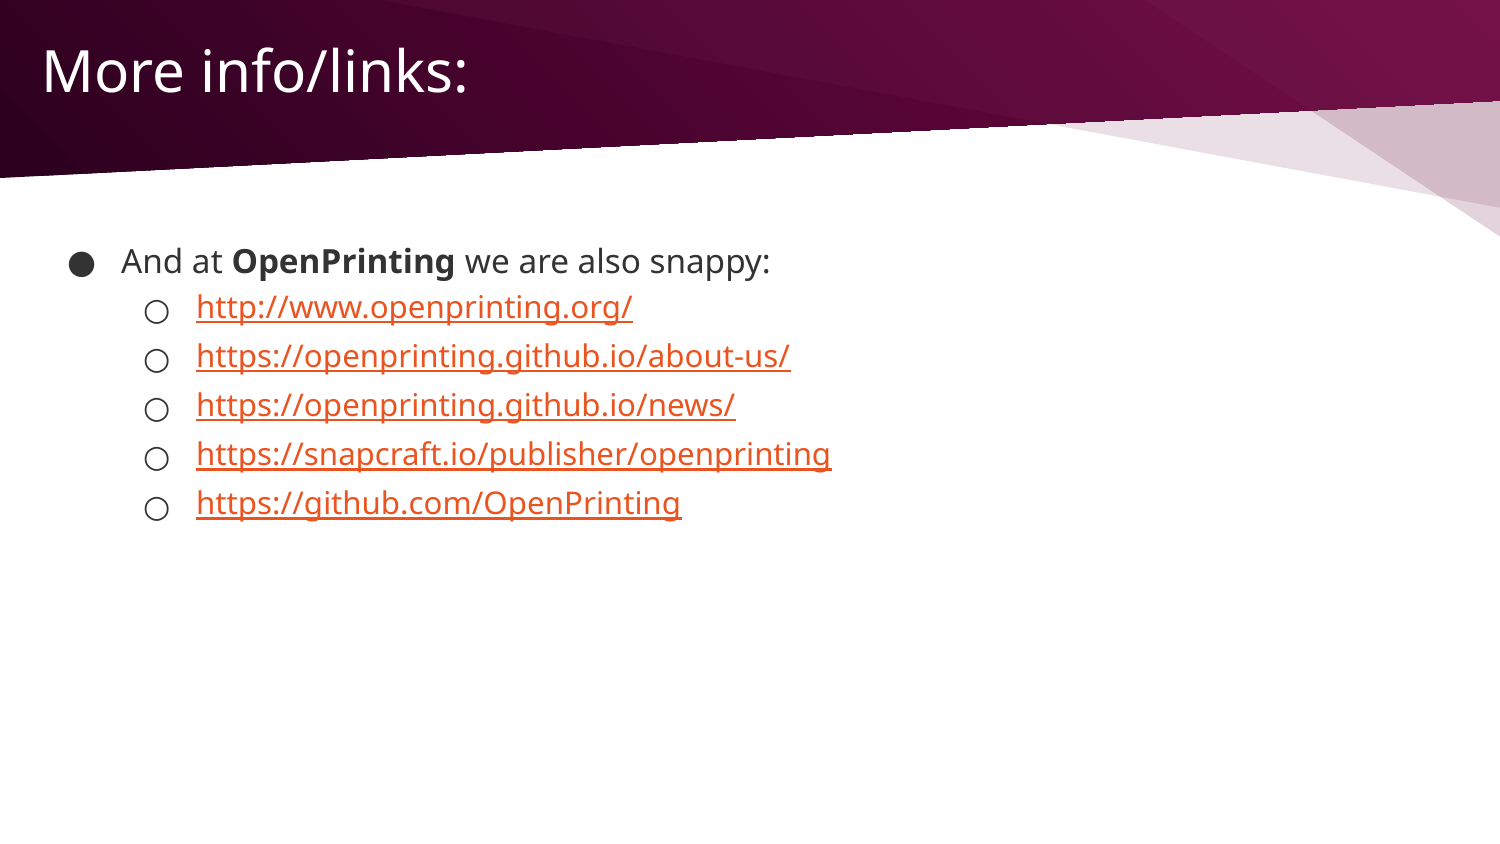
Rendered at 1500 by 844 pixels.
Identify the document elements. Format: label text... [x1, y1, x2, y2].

list And at OpenPrinting we are also snappy: http://www.openprinting.org/ https://openprinting.github.io/about-us/ https://openprinting.github.io/news/ https://snapcraft.io/publisher/openprinting https://github.com/OpenPrinting [35, 229, 1324, 789]
title More info/links: [41, 5, 1336, 134]
